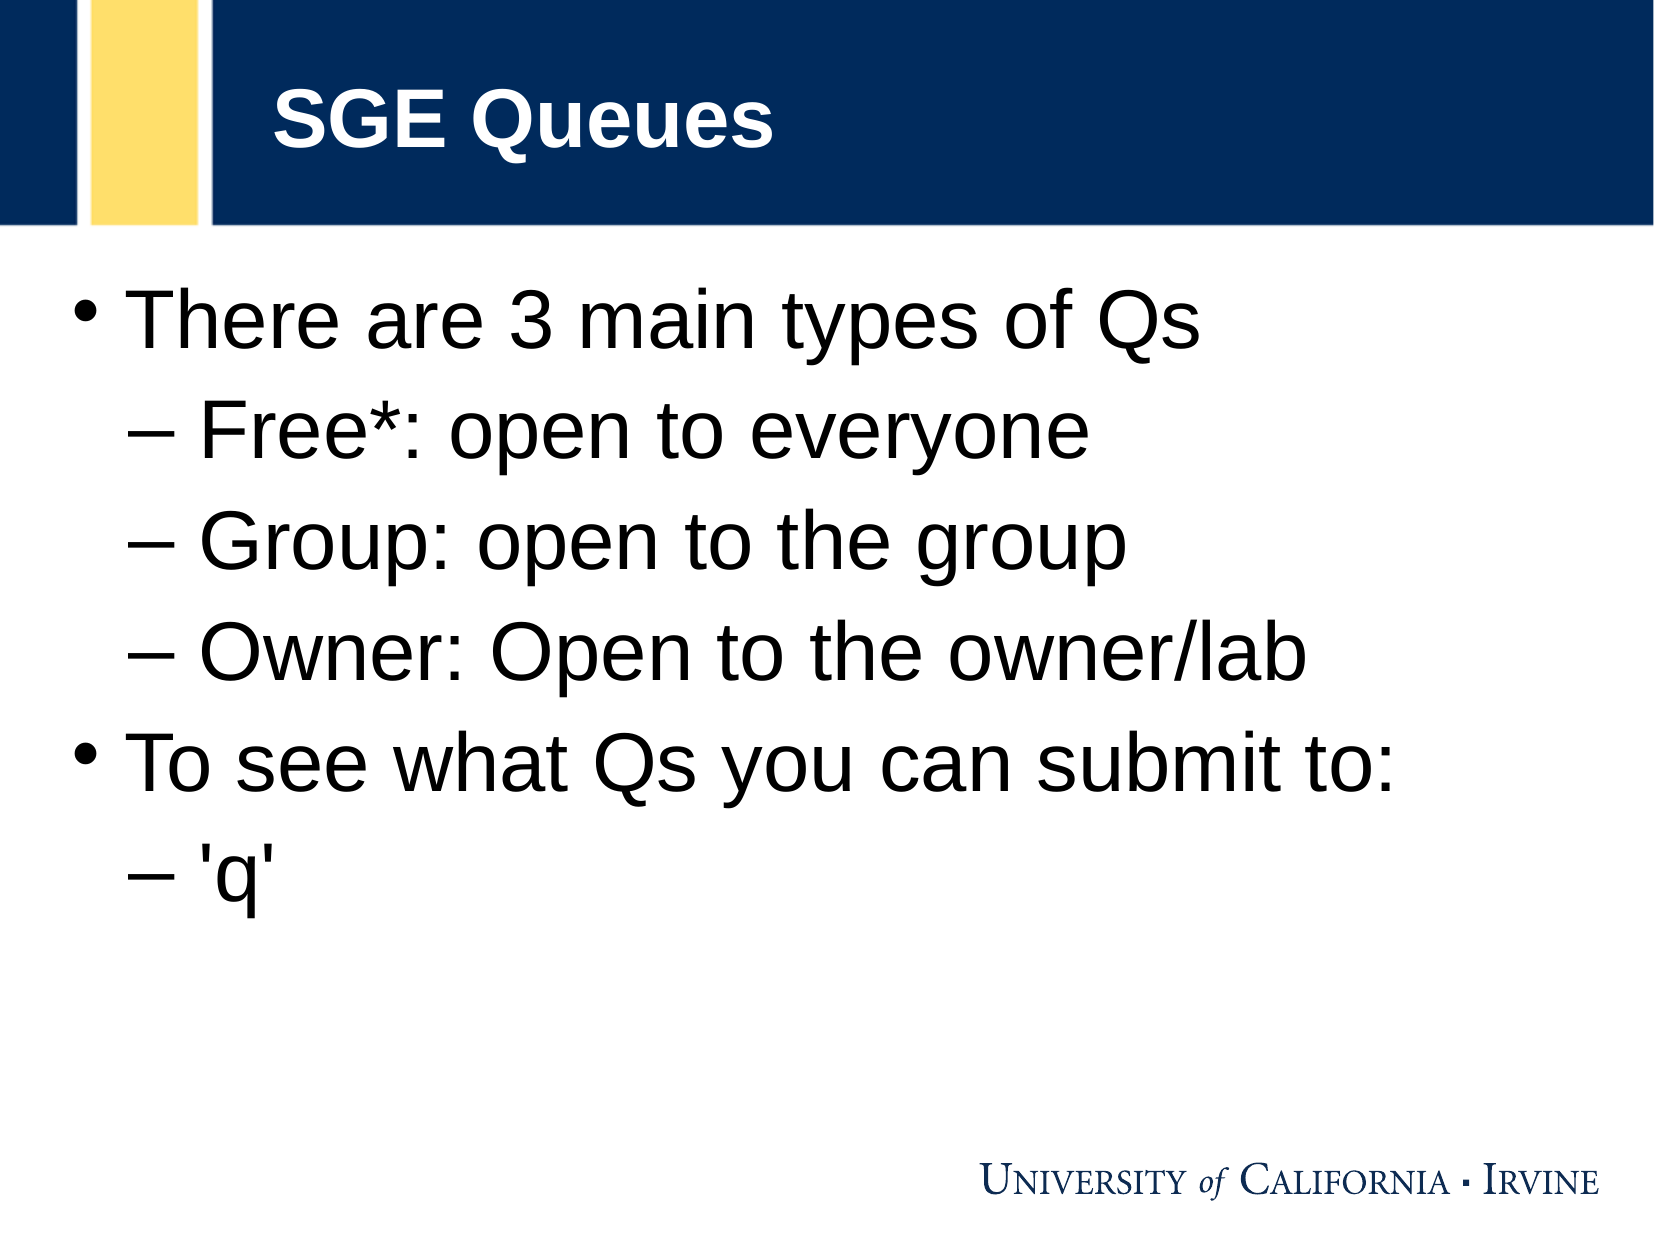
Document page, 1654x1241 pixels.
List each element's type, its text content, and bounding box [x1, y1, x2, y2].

picture [0, 0, 1654, 1241]
title SGE Queues [257, 0, 1654, 228]
subtitle There are 3 main types of Qs Free*: open to everyone Group: open to the group Owner: Open to the owner/lab To see what Qs you can submit to: 'q' [39, 268, 1615, 1208]
